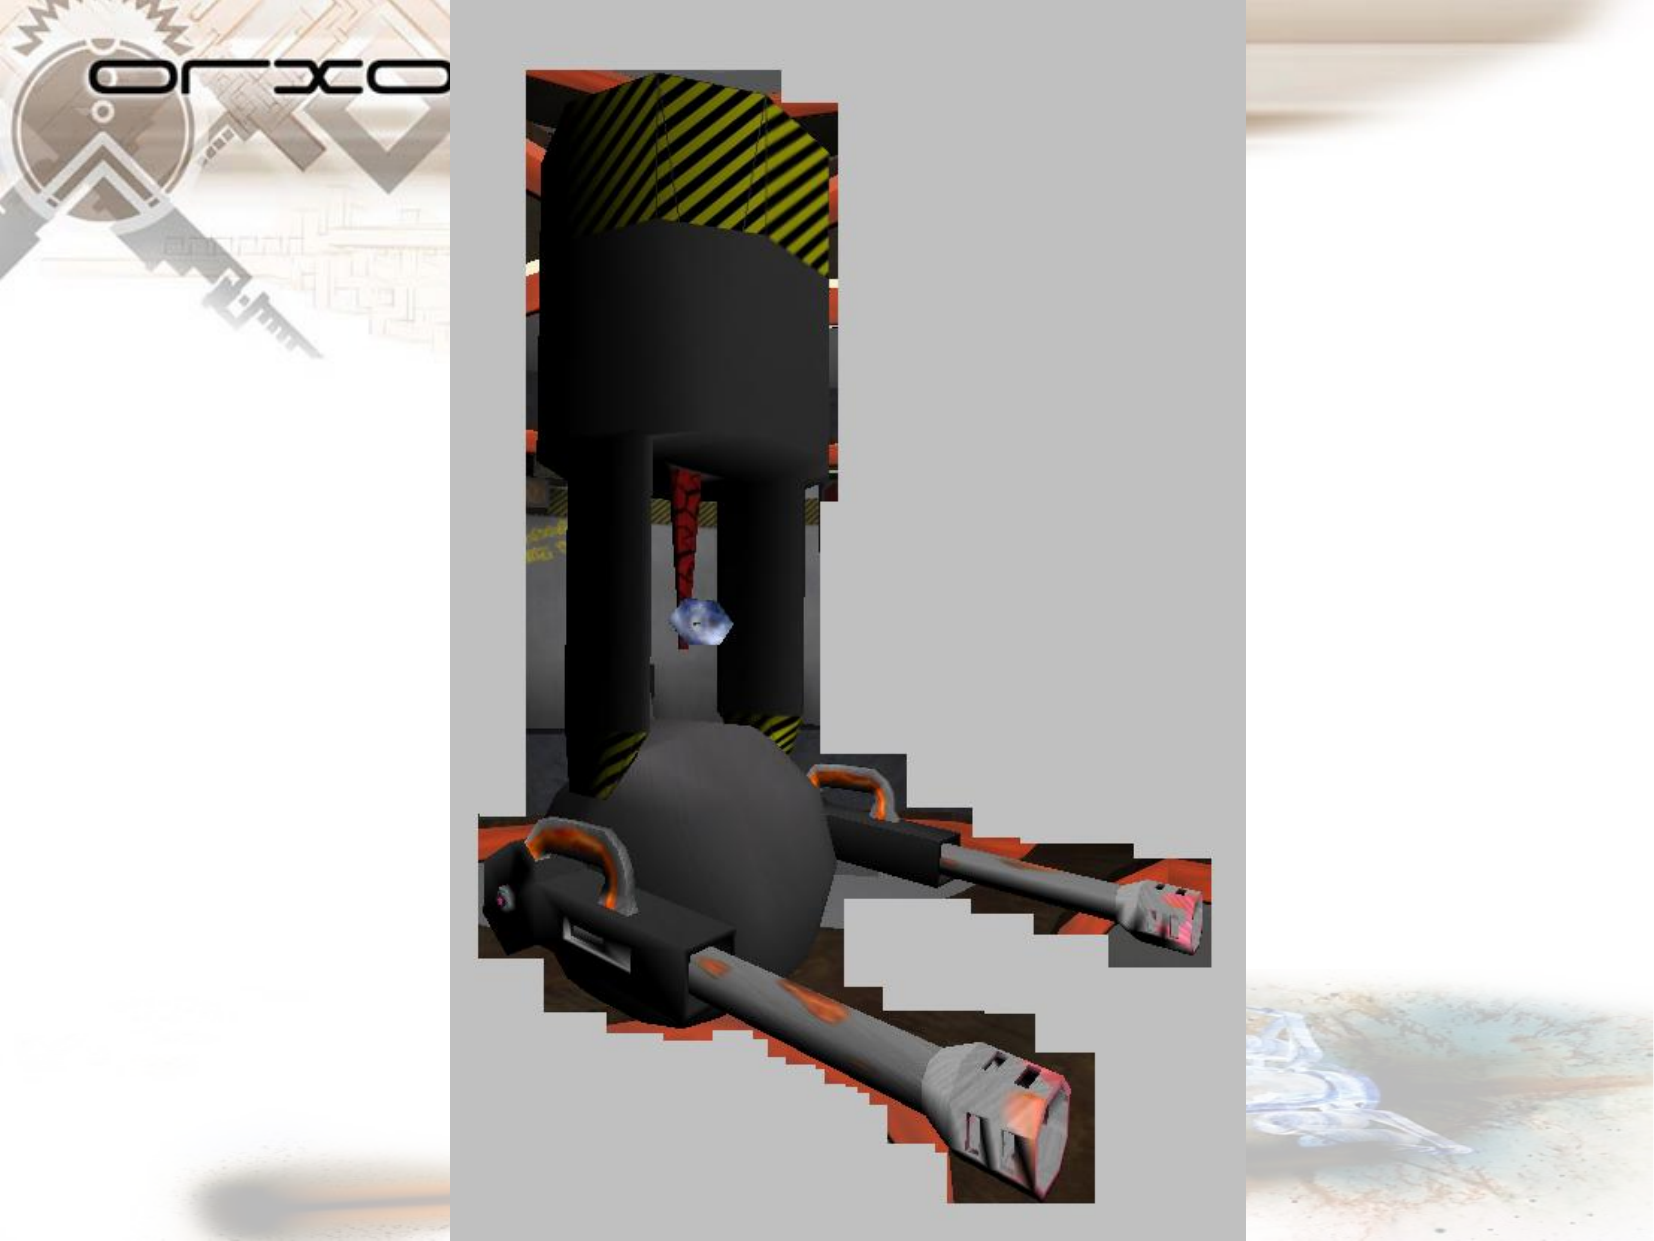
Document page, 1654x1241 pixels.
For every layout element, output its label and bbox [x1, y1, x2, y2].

picture [0, 0, 1654, 1241]
subtitle [1246, 112, 1564, 1126]
subtitle [75, 112, 450, 1126]
